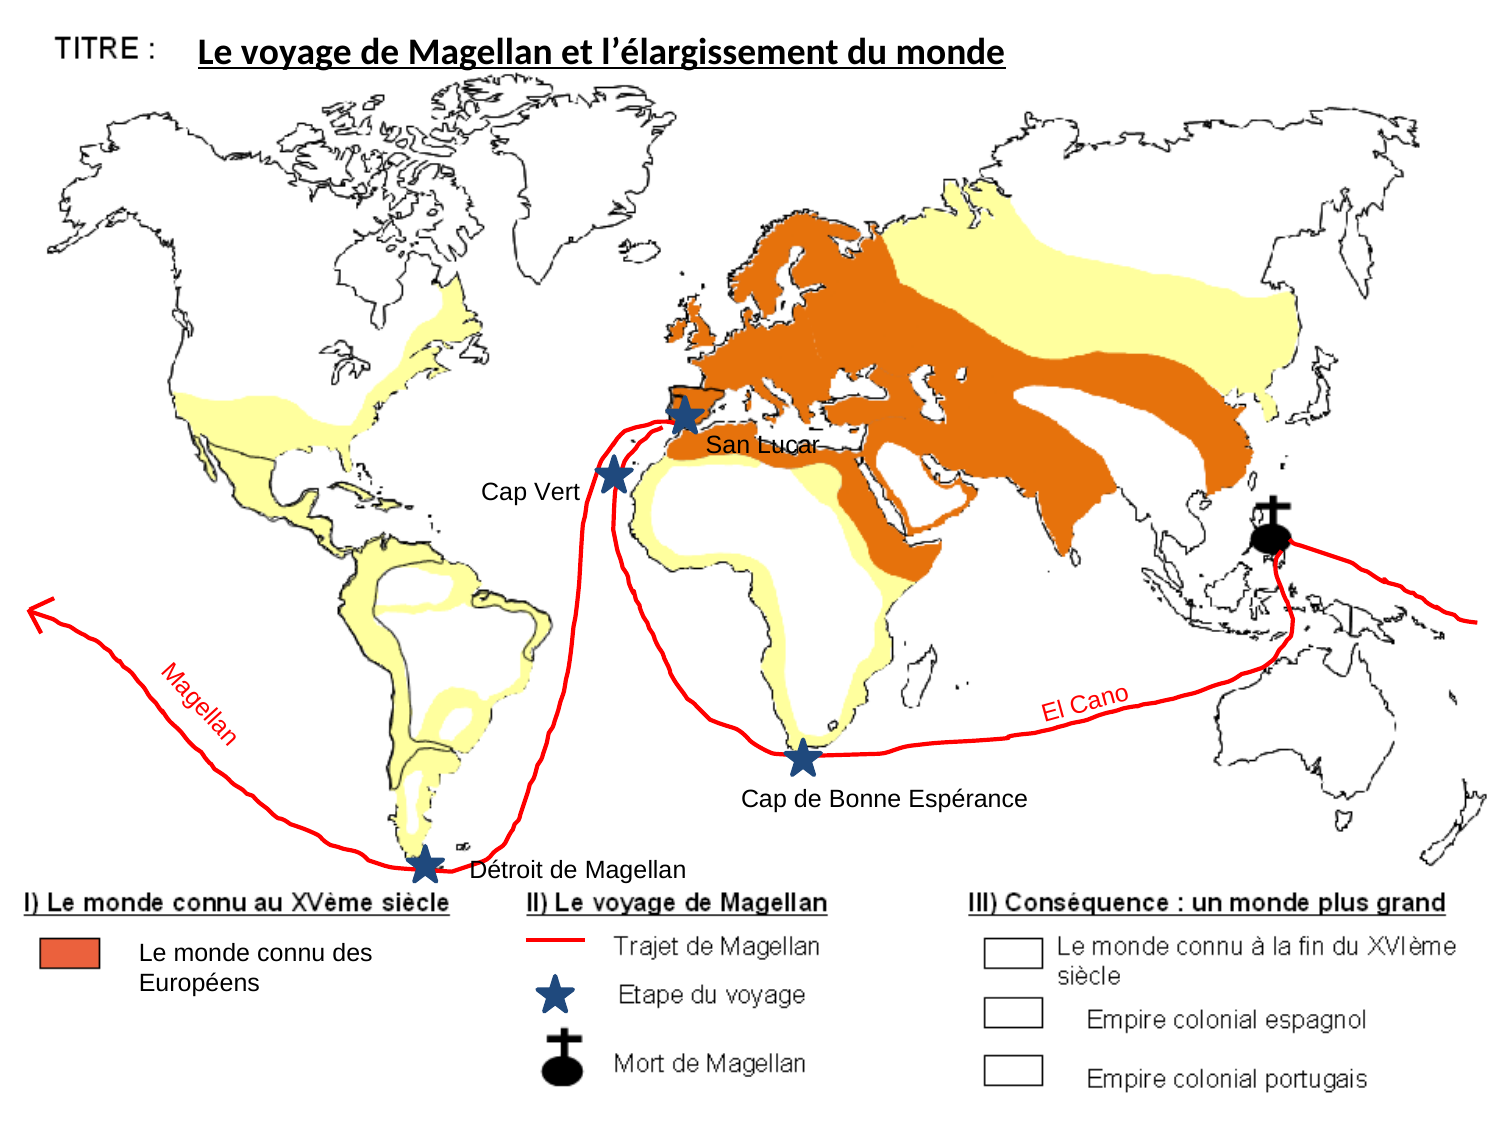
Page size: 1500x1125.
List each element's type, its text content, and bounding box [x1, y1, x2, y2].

text_box [785, 739, 821, 774]
text_box Magellan [140, 639, 272, 777]
text_box [621, 469, 632, 492]
text_box El Cano [1021, 645, 1217, 740]
text_box Cap de Bonne Espérance [726, 774, 1093, 821]
text_box Cap Vert [466, 467, 621, 514]
text_box San Lucar [690, 420, 845, 467]
text_box [407, 846, 444, 882]
text_box [667, 397, 703, 433]
picture [10, 23, 1490, 1102]
text_box Détroit de Magellan [454, 846, 786, 892]
text_box Le voyage de Magellan et l’élargissement du monde [183, 18, 1353, 80]
text_box [610, 456, 618, 467]
text_box Le monde connu des Européens [123, 928, 444, 1004]
text_box [537, 976, 573, 1012]
